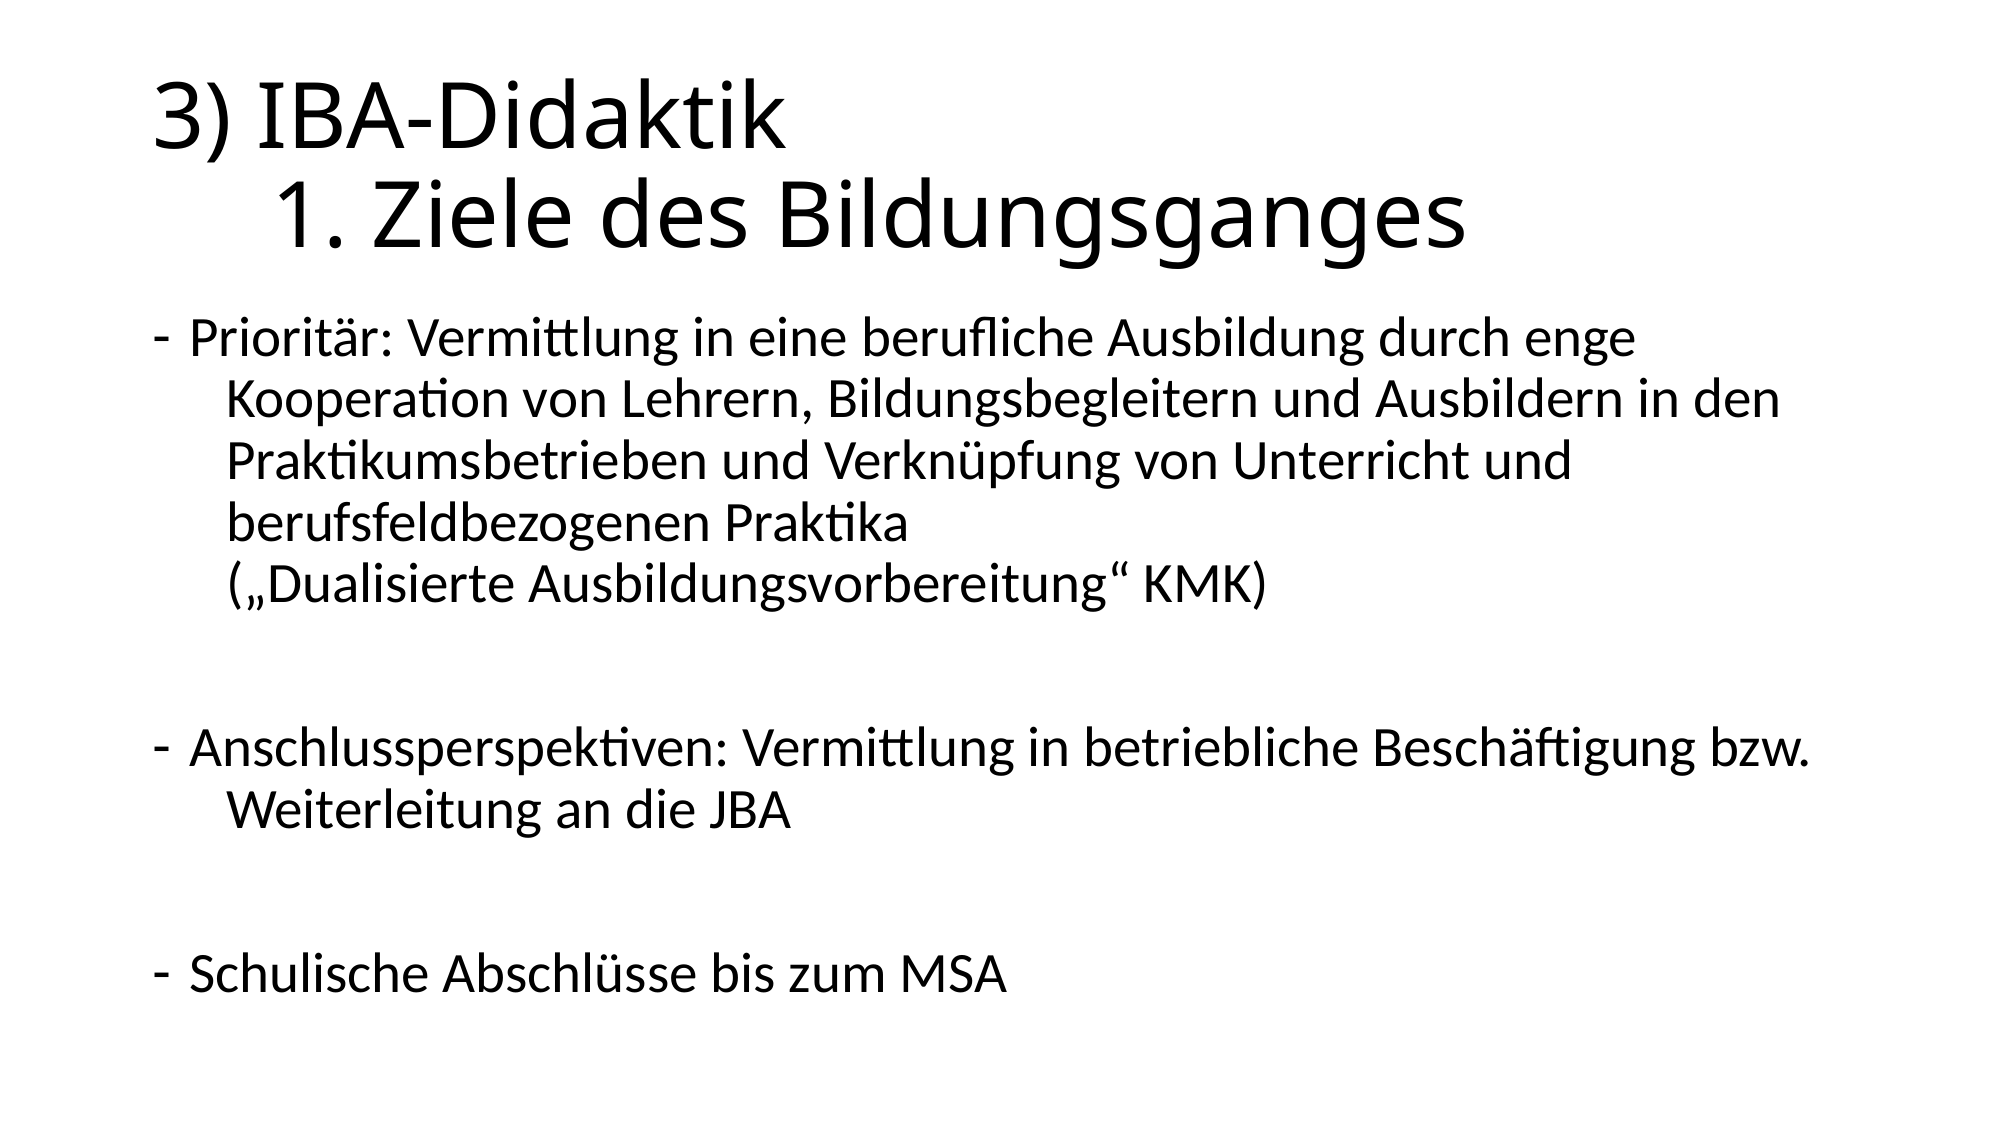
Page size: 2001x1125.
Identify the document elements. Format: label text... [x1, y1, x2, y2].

list Prioritär: Vermittlung in eine berufliche Ausbildung durch enge Kooperation von Lehrern, Bildungsbegleitern und Ausbildern in den Praktikumsbetrieben und Verknüpfung von Unterricht und berufsfeldbezogenen Praktika („Dualisierte Ausbildungsvorbereitung“ KMK) Anschlussperspektiven: Vermittlung in betriebliche Beschäftigung bzw. Weiterleitung an die JBA Schulische Abschlüsse bis zum MSA [137, 299, 1863, 1014]
title 3) IBA-Didaktik 1. Ziele des Bildungsganges [137, 59, 1863, 278]
